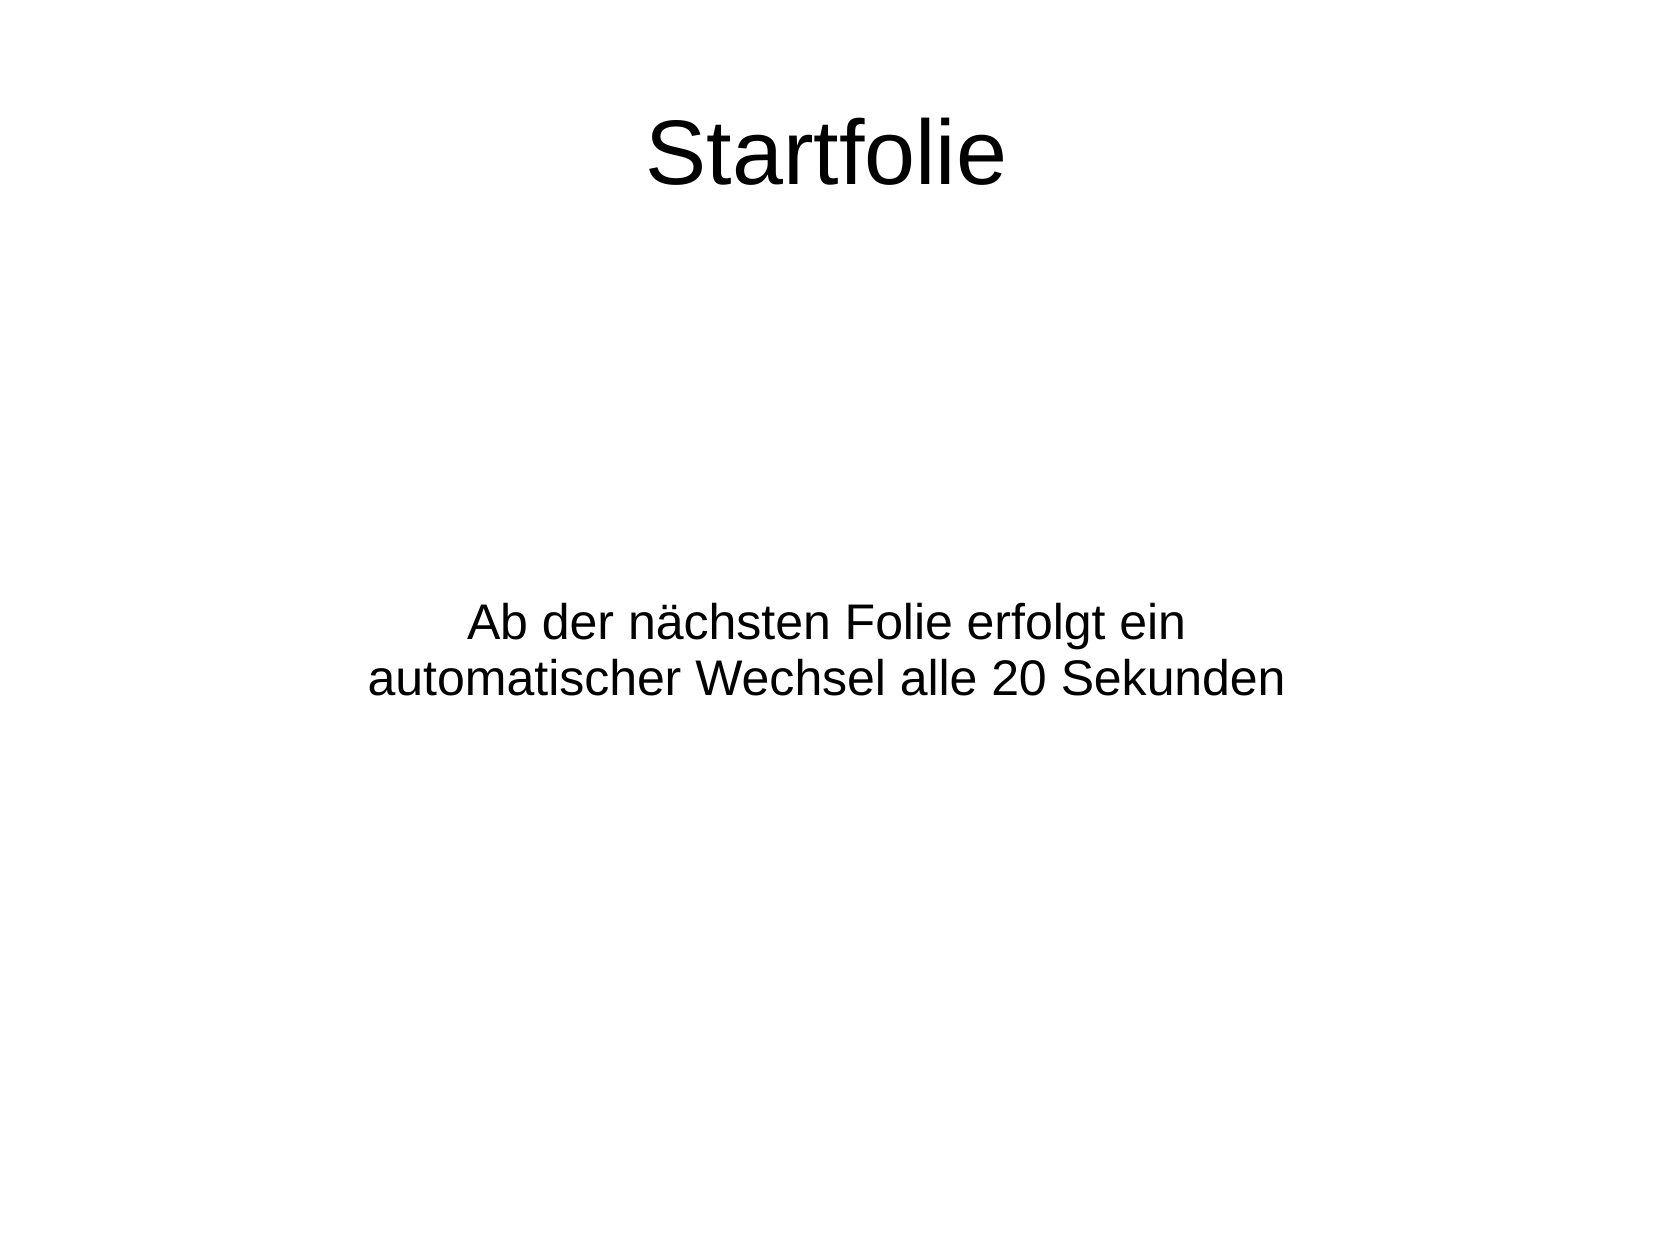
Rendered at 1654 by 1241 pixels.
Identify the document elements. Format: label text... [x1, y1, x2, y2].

title Startfolie [82, 49, 1571, 257]
subtitle Ab der nächsten Folie erfolgt ein automatischer Wechsel alle 20 Sekunden [82, 290, 1571, 1010]
